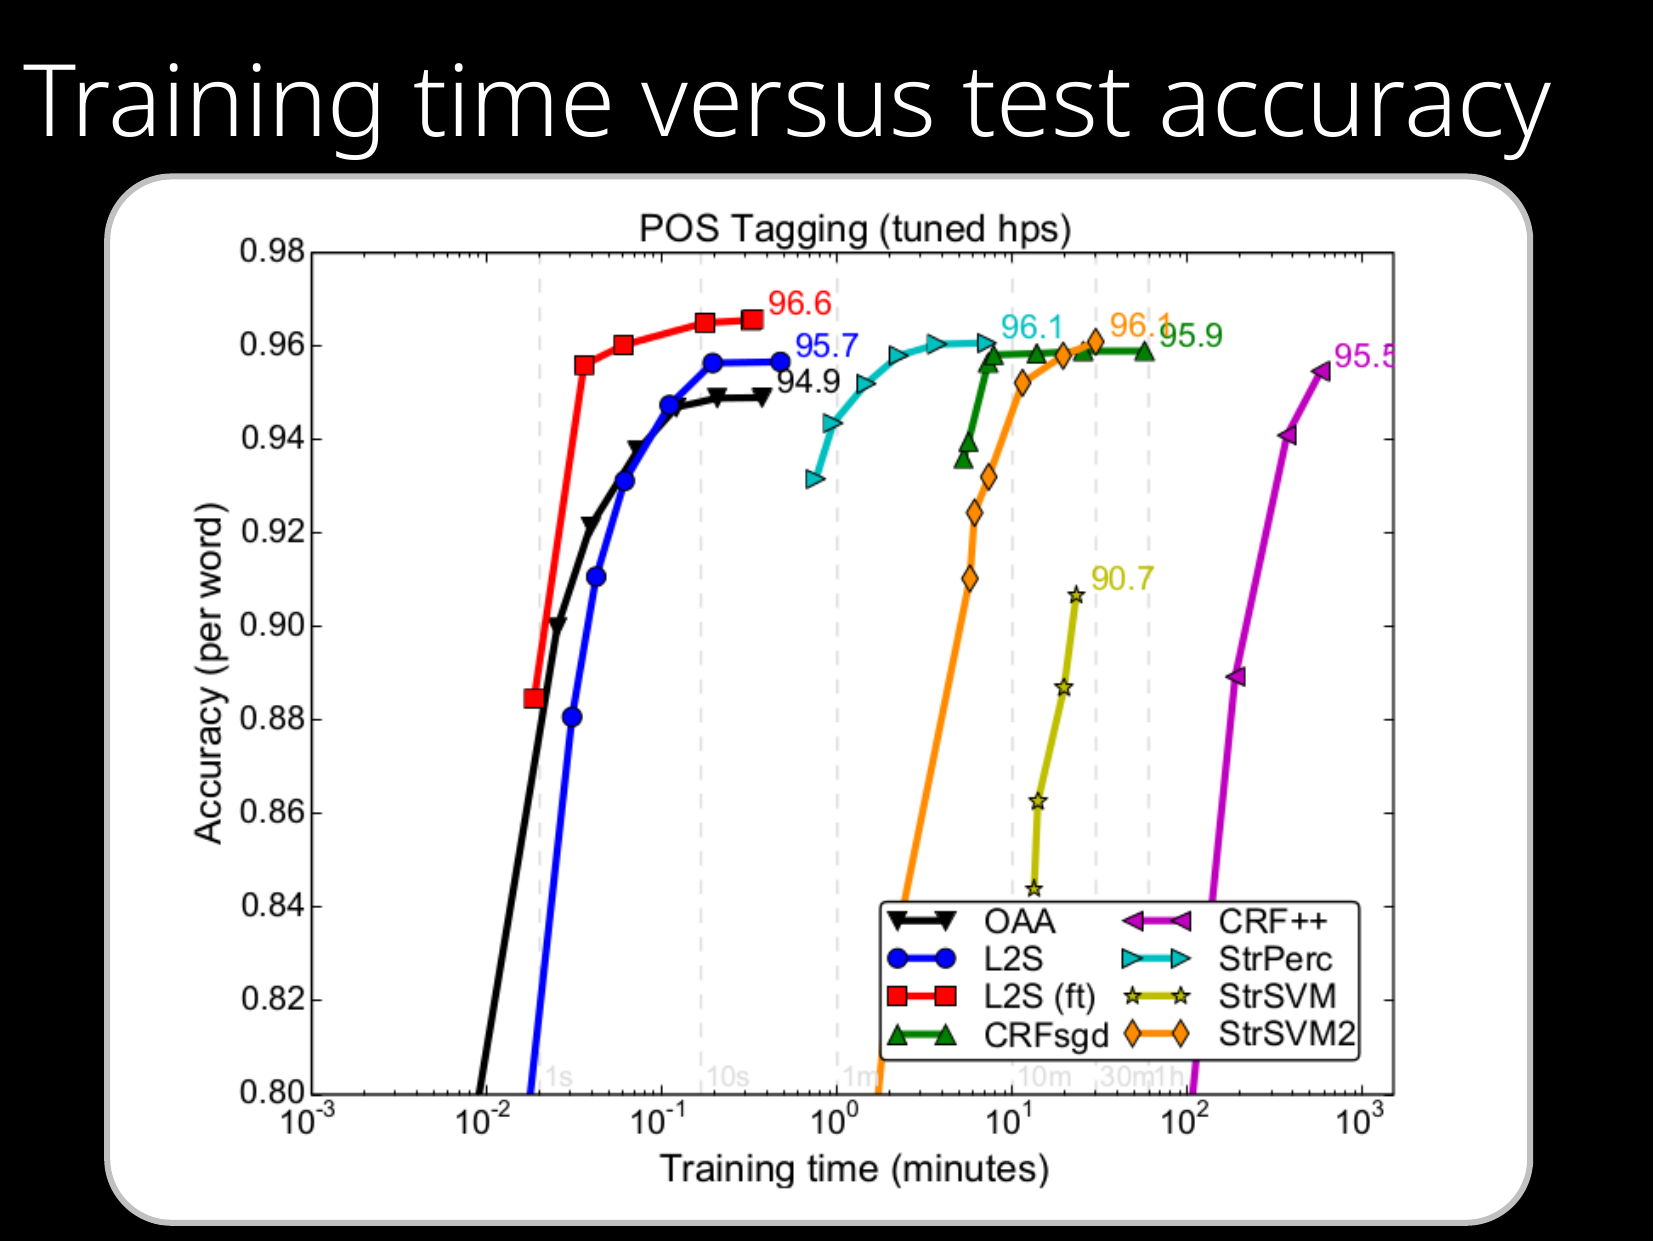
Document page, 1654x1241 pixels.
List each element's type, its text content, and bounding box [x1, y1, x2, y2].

text_box [107, 176, 1531, 1223]
title Training time versus test accuracy [23, 25, 1630, 171]
picture [171, 207, 1417, 1201]
